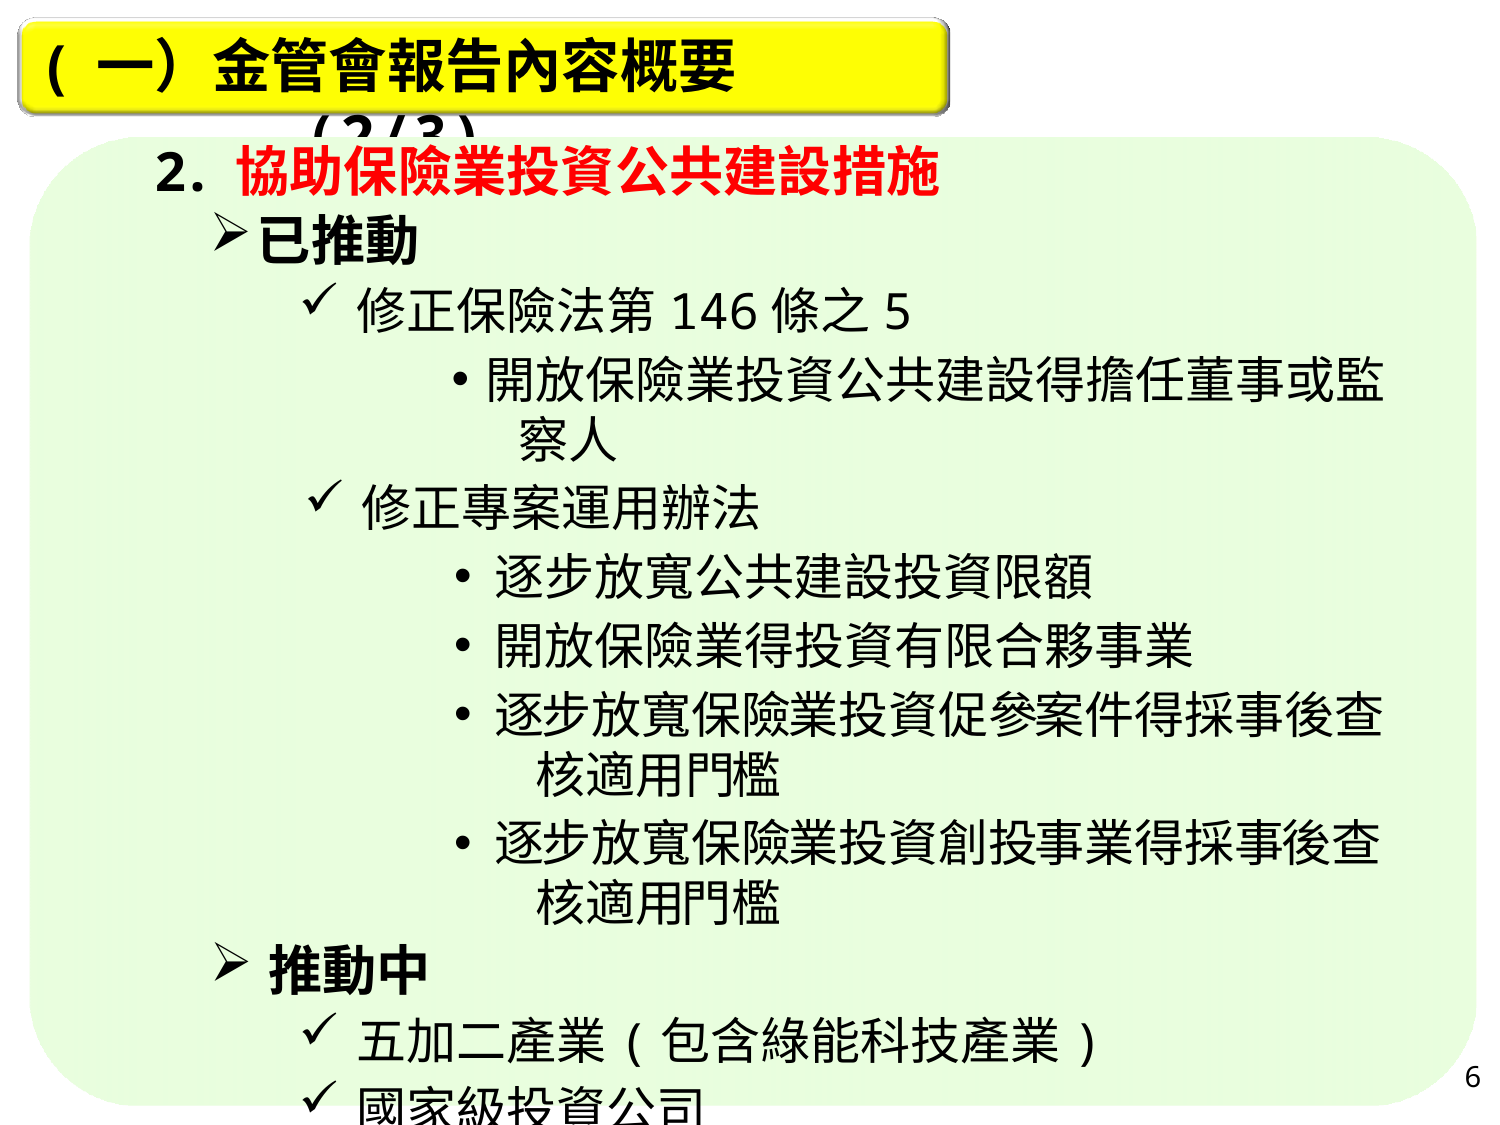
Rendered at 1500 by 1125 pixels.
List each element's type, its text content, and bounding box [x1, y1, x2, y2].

title (一）金管會報告內容概要(2/3) [36, 27, 875, 100]
text_box [469, 1098, 482, 1106]
text_box [16, 16, 950, 116]
text_box [385, 1098, 398, 1106]
text_box [402, 1098, 466, 1106]
text_box [316, 1098, 360, 1106]
text_box [485, 1098, 493, 1106]
text_box [647, 1098, 697, 1106]
text_box [616, 1098, 647, 1106]
text_box 協助保險業投資公共建設措施 已推動 修正保險法第146條之5 開放保險業投資公共建設得擔任董事或監察人 修正專案運用辦法 逐步放寬公共建設投資限額 開放保險業得投資有限合夥事業 逐步放寬保險業投資促參案件得採事後查核適用門檻 逐步放寬保險業投資創投事業得採事後查核適用門檻 推動中 五加二產業(包含綠能科技產業) 國家級投資公司 國內私募股權基金 創投事業 [150, 131, 1426, 1098]
text_box [29, 137, 307, 1106]
text_box [576, 1098, 616, 1106]
text_box [519, 1098, 529, 1106]
text_box [700, 137, 1476, 1106]
text_box [528, 1098, 581, 1106]
text_box 6 [1462, 1055, 1482, 1096]
text_box [364, 1098, 382, 1106]
text_box [495, 1098, 515, 1106]
